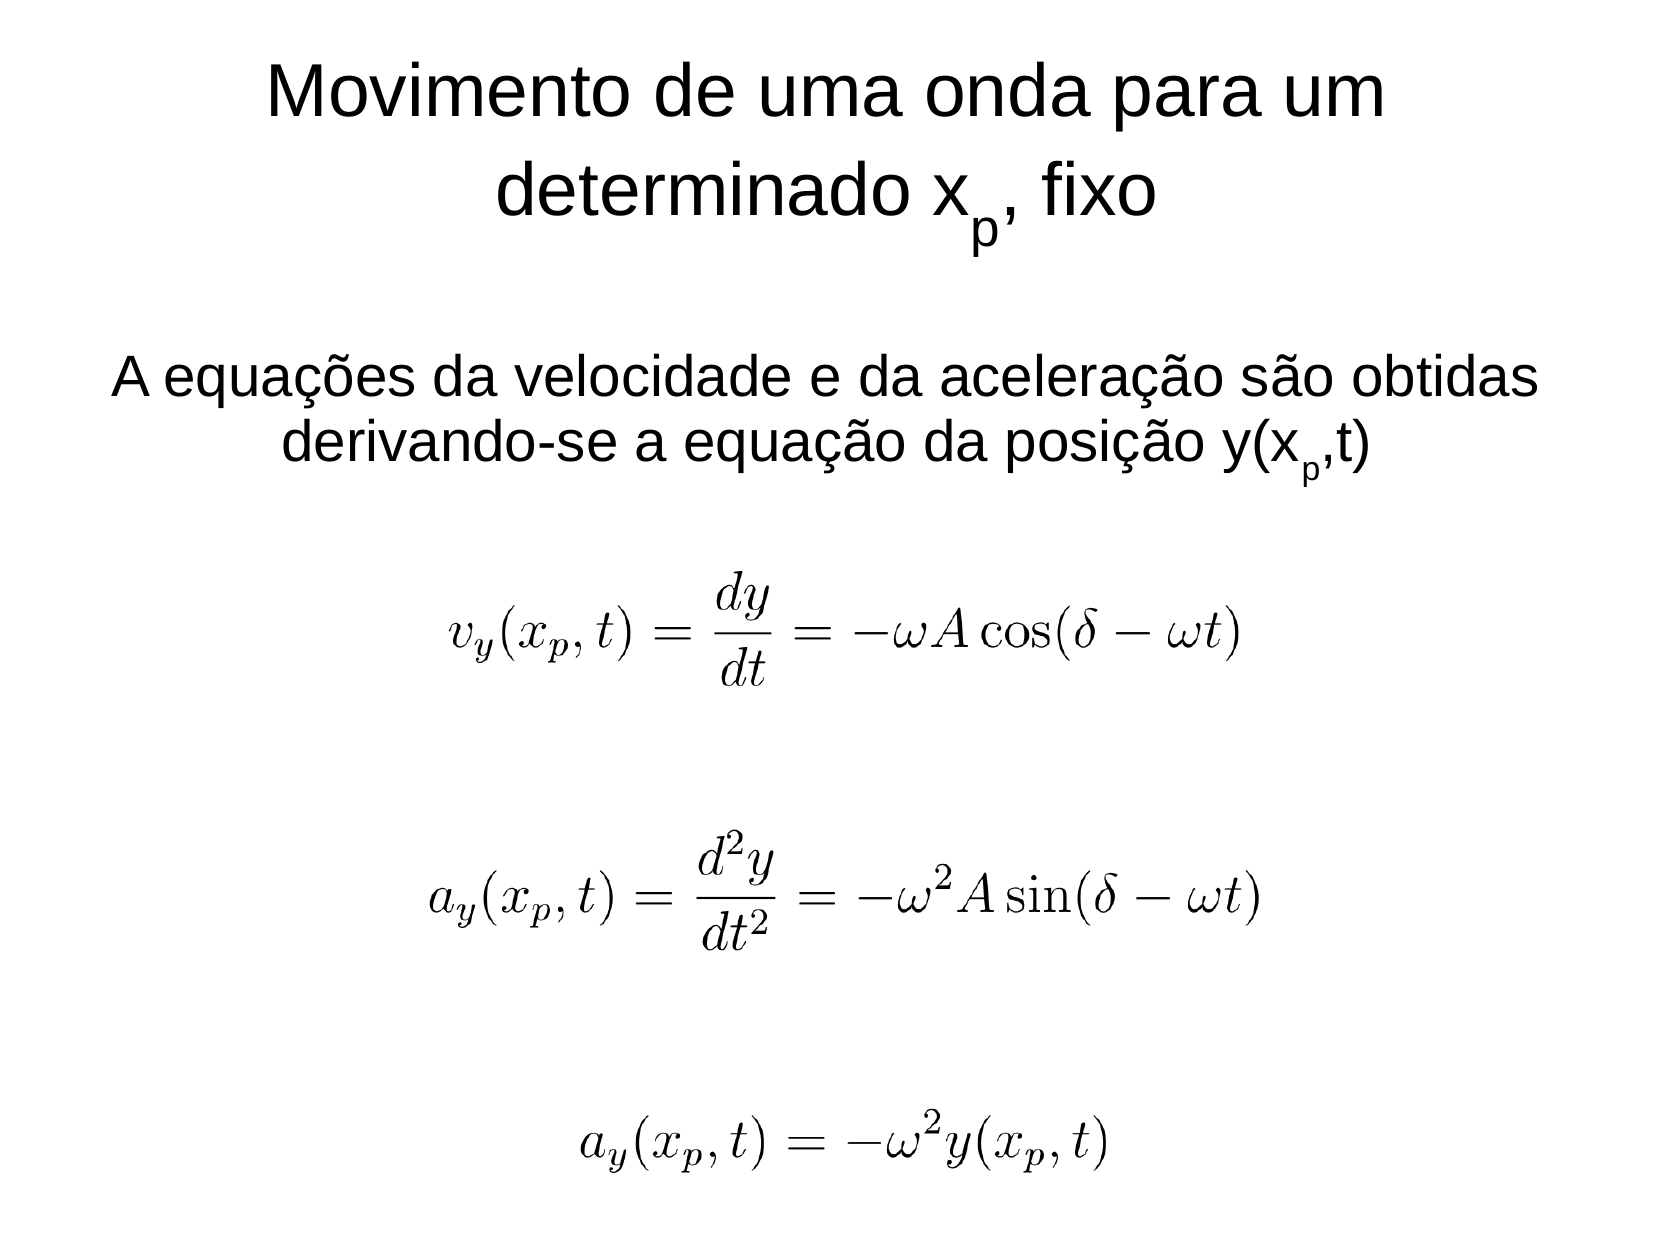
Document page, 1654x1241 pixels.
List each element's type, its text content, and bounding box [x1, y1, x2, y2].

list A equações da velocidade e da aceleração são obtidas derivando-se a equação da posição y(xp,t) [82, 343, 1571, 1063]
title Movimento de uma onda para um determinado xp, fixo [82, 48, 1571, 258]
picture [385, 543, 1300, 1200]
